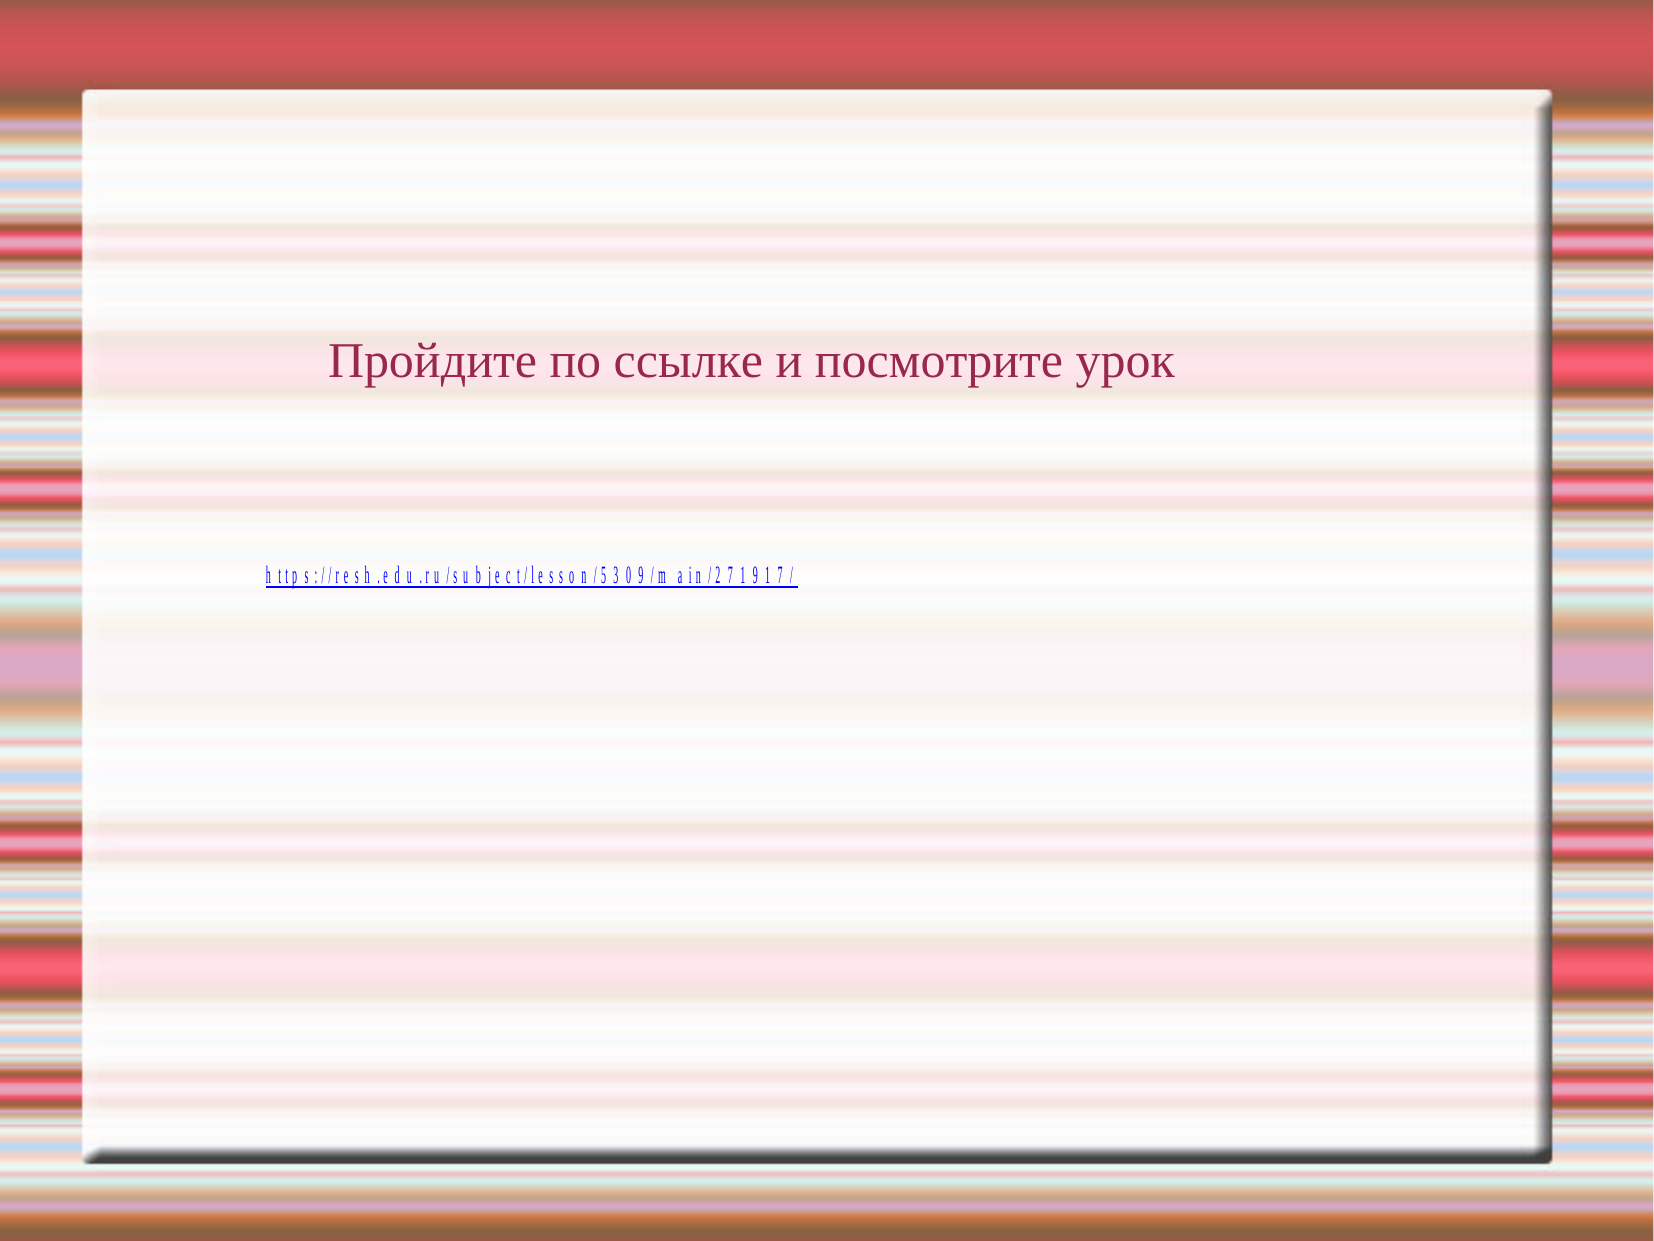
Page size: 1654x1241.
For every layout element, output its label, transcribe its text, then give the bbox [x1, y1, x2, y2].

subtitle Пройдите по ссылке и посмотрите урок [64, 0, 1477, 870]
picture [0, 0, 1654, 1241]
picture [265, 561, 1300, 615]
